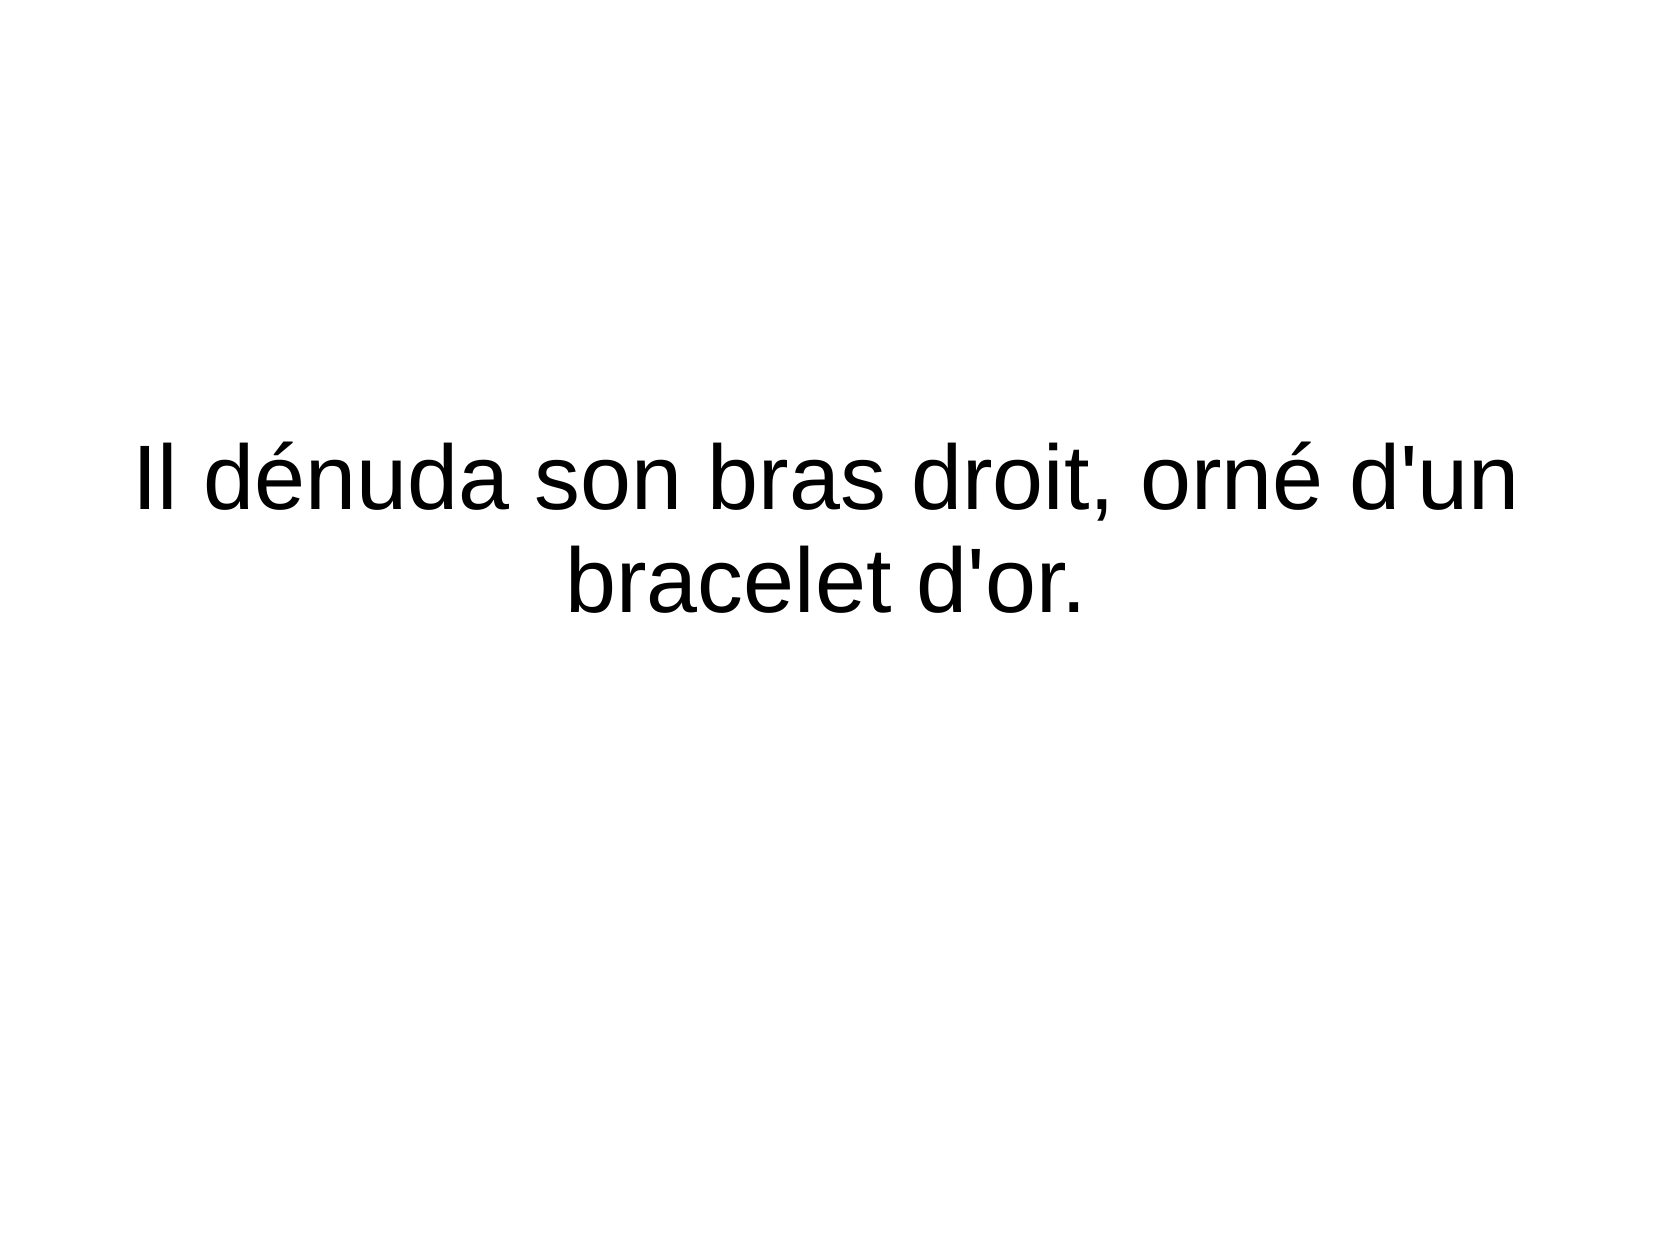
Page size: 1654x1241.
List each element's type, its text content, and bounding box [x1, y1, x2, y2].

subtitle Il dénuda son bras droit, orné d'un bracelet d'or. [82, 49, 1571, 1010]
